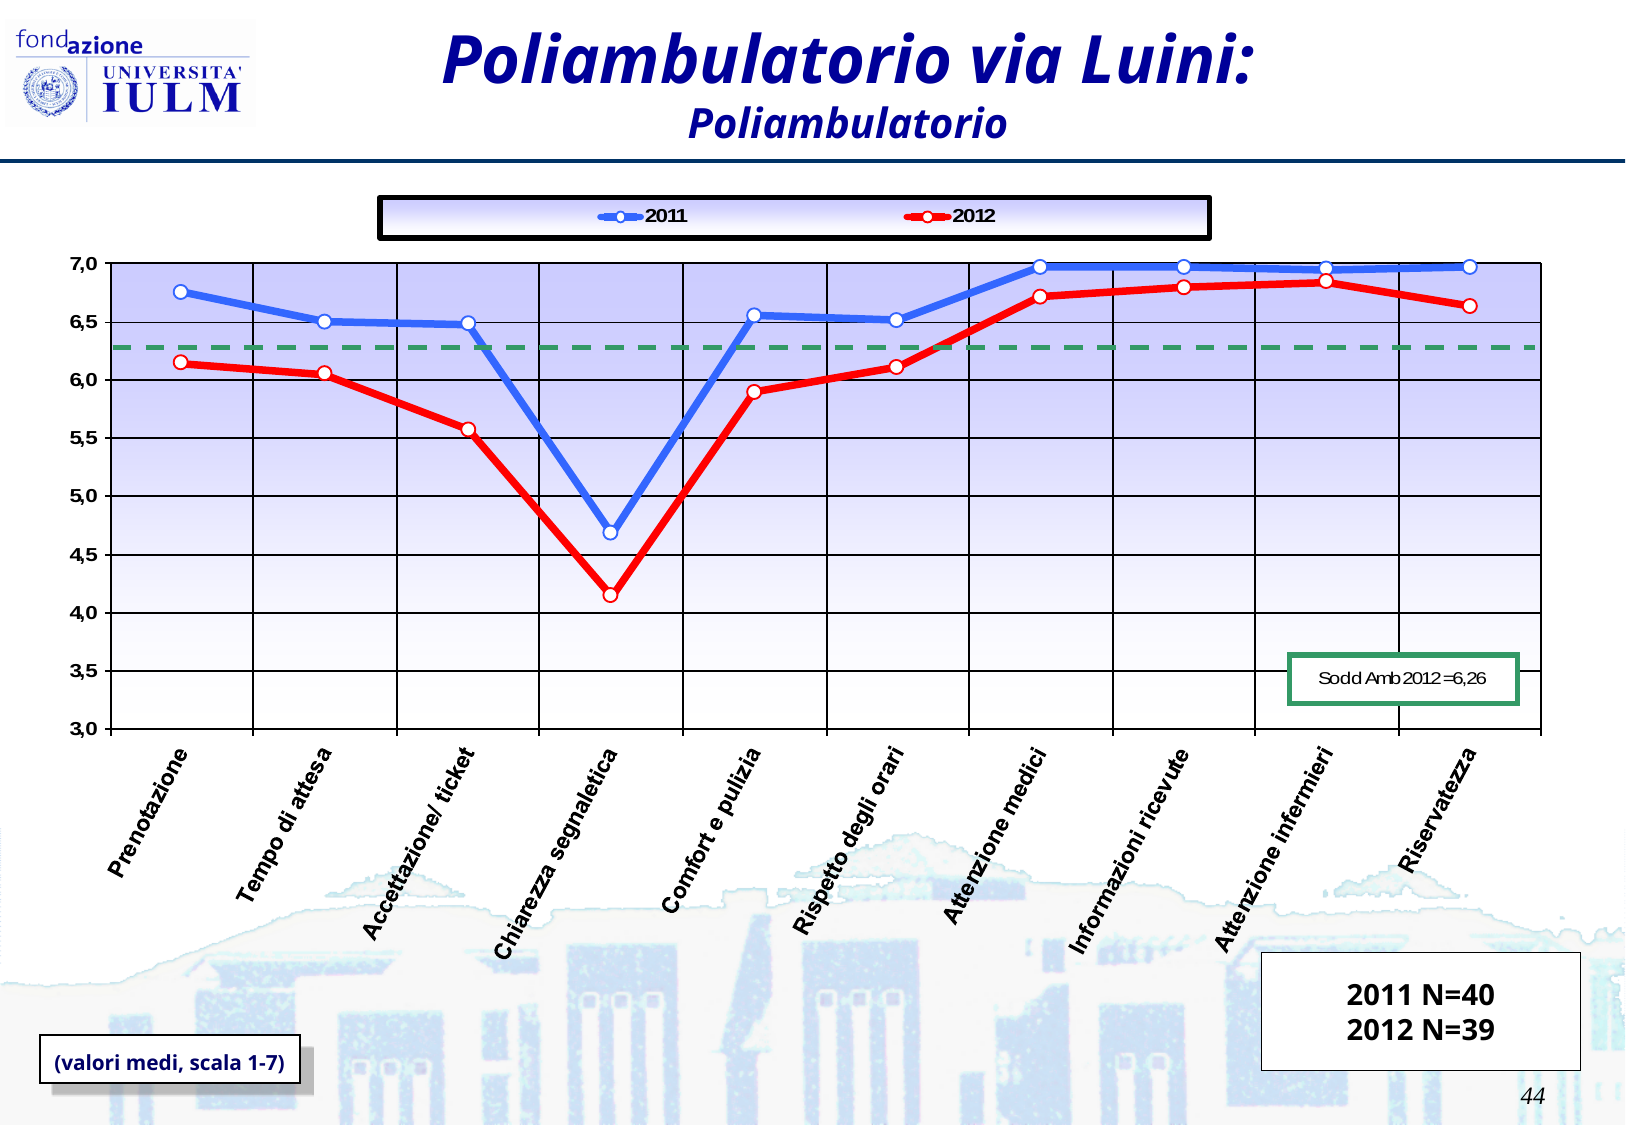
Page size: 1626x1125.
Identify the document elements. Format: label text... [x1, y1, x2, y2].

text_box 2011 N=40 2012 N=39 [1261, 952, 1581, 1071]
text_box Poliambulatorio via Luini: Poliambulatorio [304, 18, 1392, 144]
picture [46, 184, 1564, 1125]
picture [5, 19, 256, 127]
